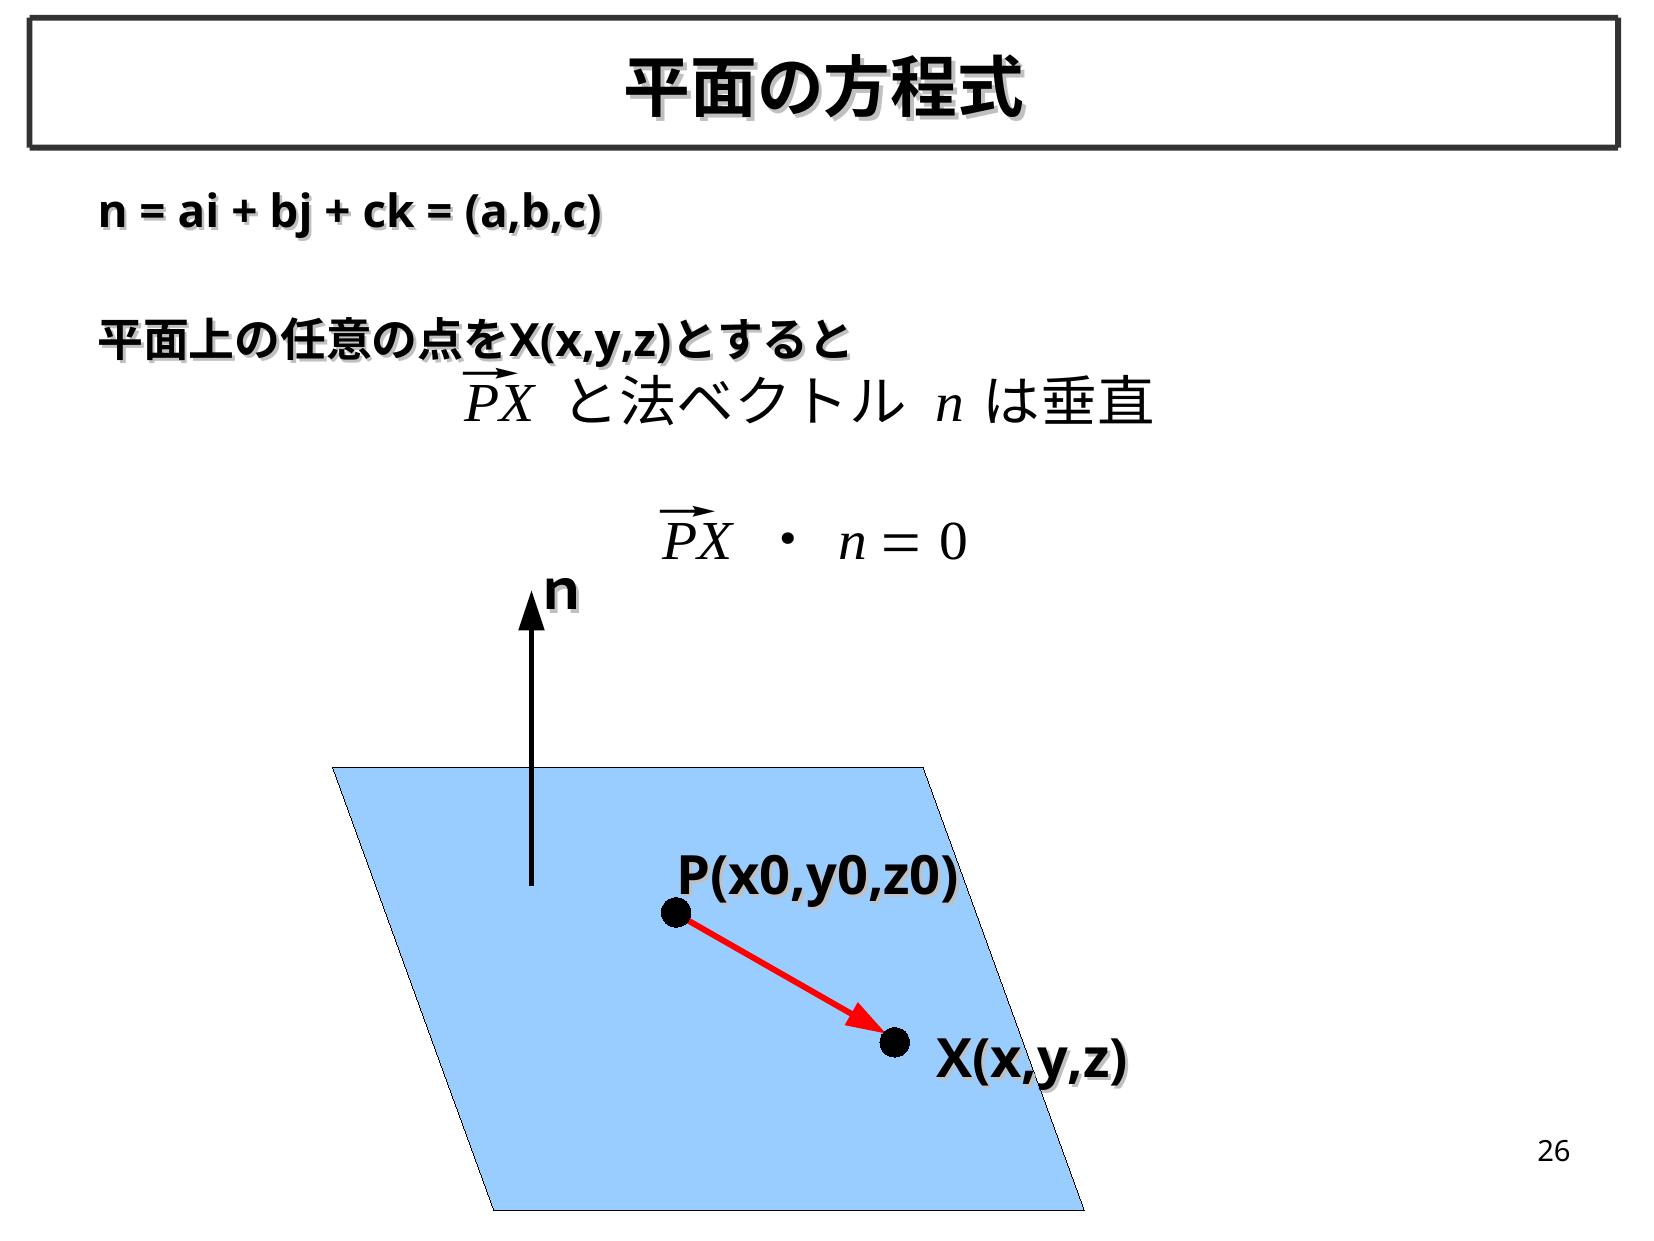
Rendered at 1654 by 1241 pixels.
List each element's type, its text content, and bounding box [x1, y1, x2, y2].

text_box ｎ [519, 574, 615, 644]
text_box X(x,y,z) [921, 1012, 1170, 1117]
text_box n = ai + bj + ck = (a,b,c) 平面上の任意の点をX(x,y,z)とすると [82, 171, 999, 338]
text_box 平面の方程式 [29, 17, 1619, 148]
text_box P(x0,y0,z0) [661, 828, 1004, 934]
text_box [332, 767, 1085, 1211]
chart [442, 366, 1169, 574]
